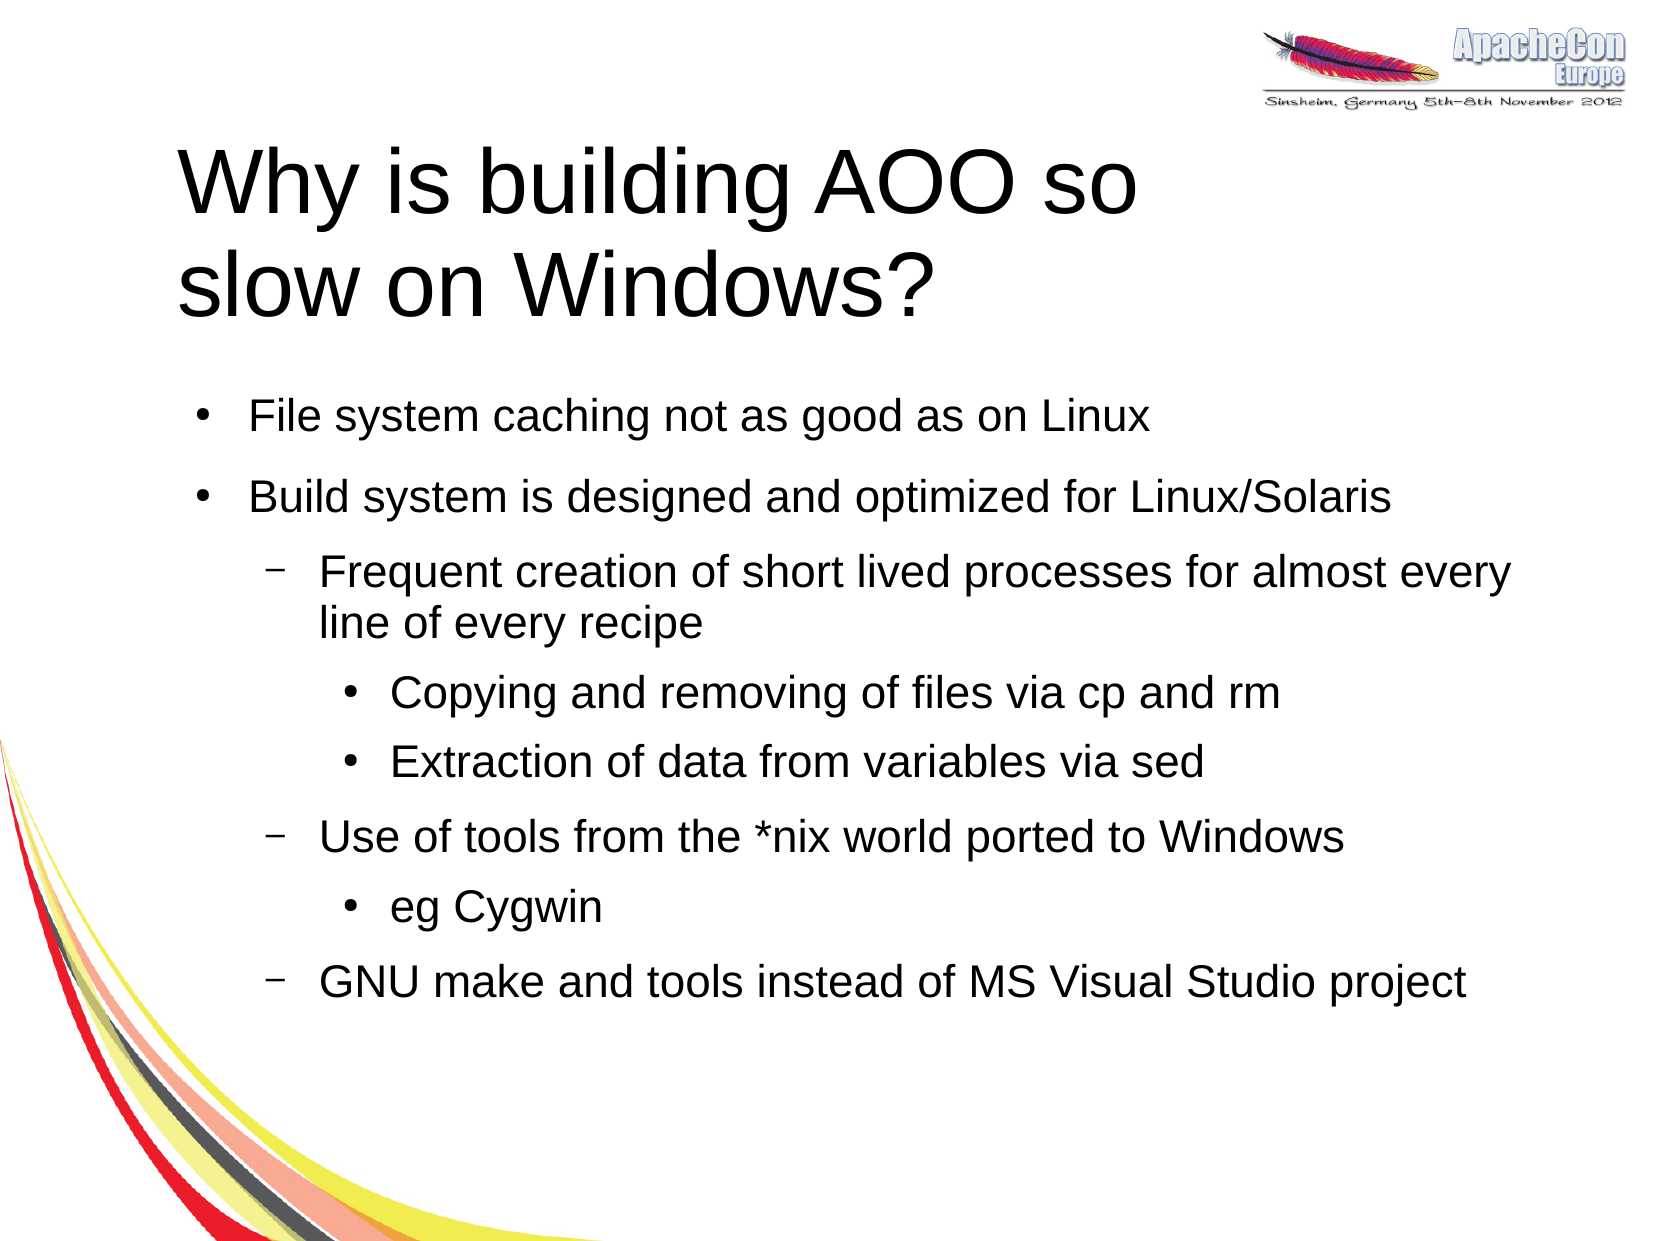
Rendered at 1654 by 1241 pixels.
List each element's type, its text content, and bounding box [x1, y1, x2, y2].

list File system caching not as good as on Linux Build system is designed and optimized for Linux/Solaris Frequent creation of short lived processes for almost every line of every recipe Copying and removing of files via cp and rm Extraction of data from variables via sed Use of tools from the *nix world ported to Windows eg Cygwin GNU make and tools instead of MS Visual Studio project [177, 389, 1536, 1111]
picture [0, 0, 1654, 1241]
title Why is building AOO so slow on Windows? [177, 130, 1565, 336]
